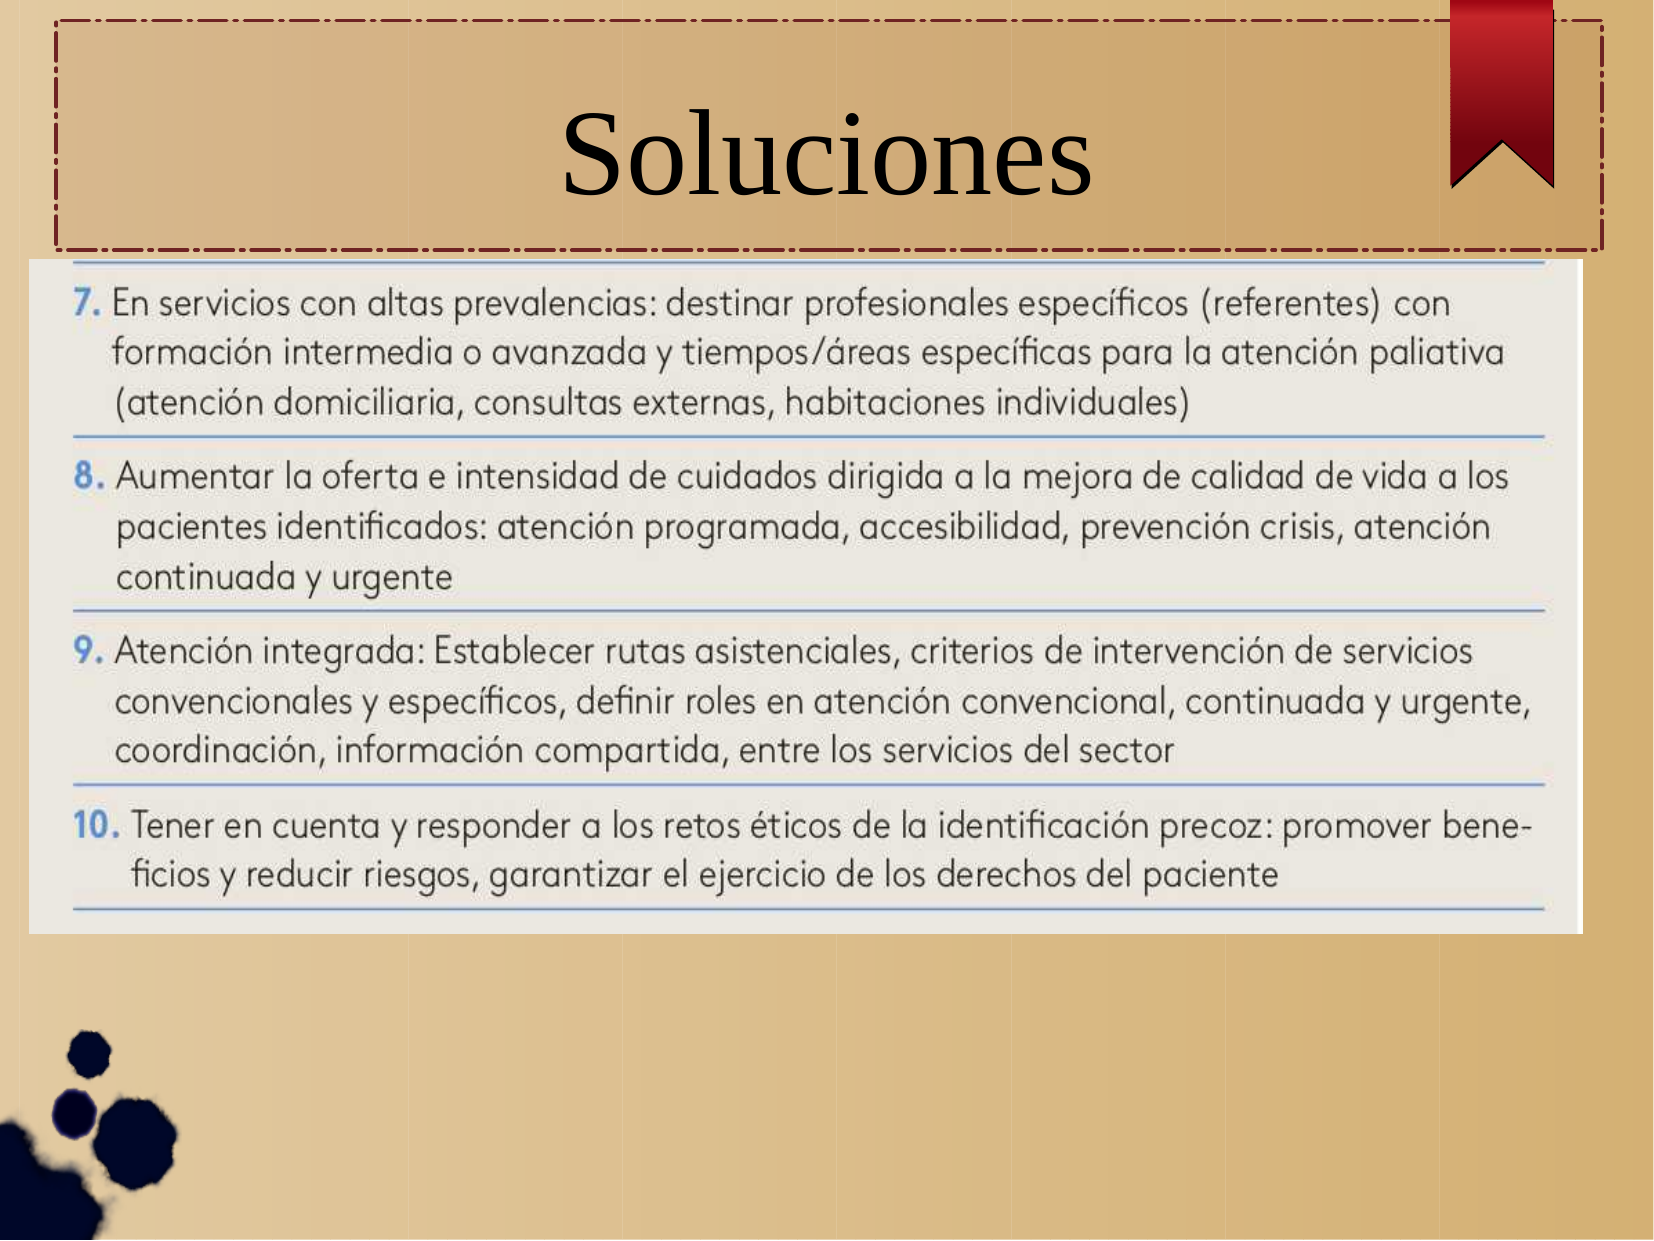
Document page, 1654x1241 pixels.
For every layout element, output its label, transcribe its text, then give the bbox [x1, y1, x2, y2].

title Soluciones [82, 49, 1571, 257]
picture [29, 259, 1583, 934]
